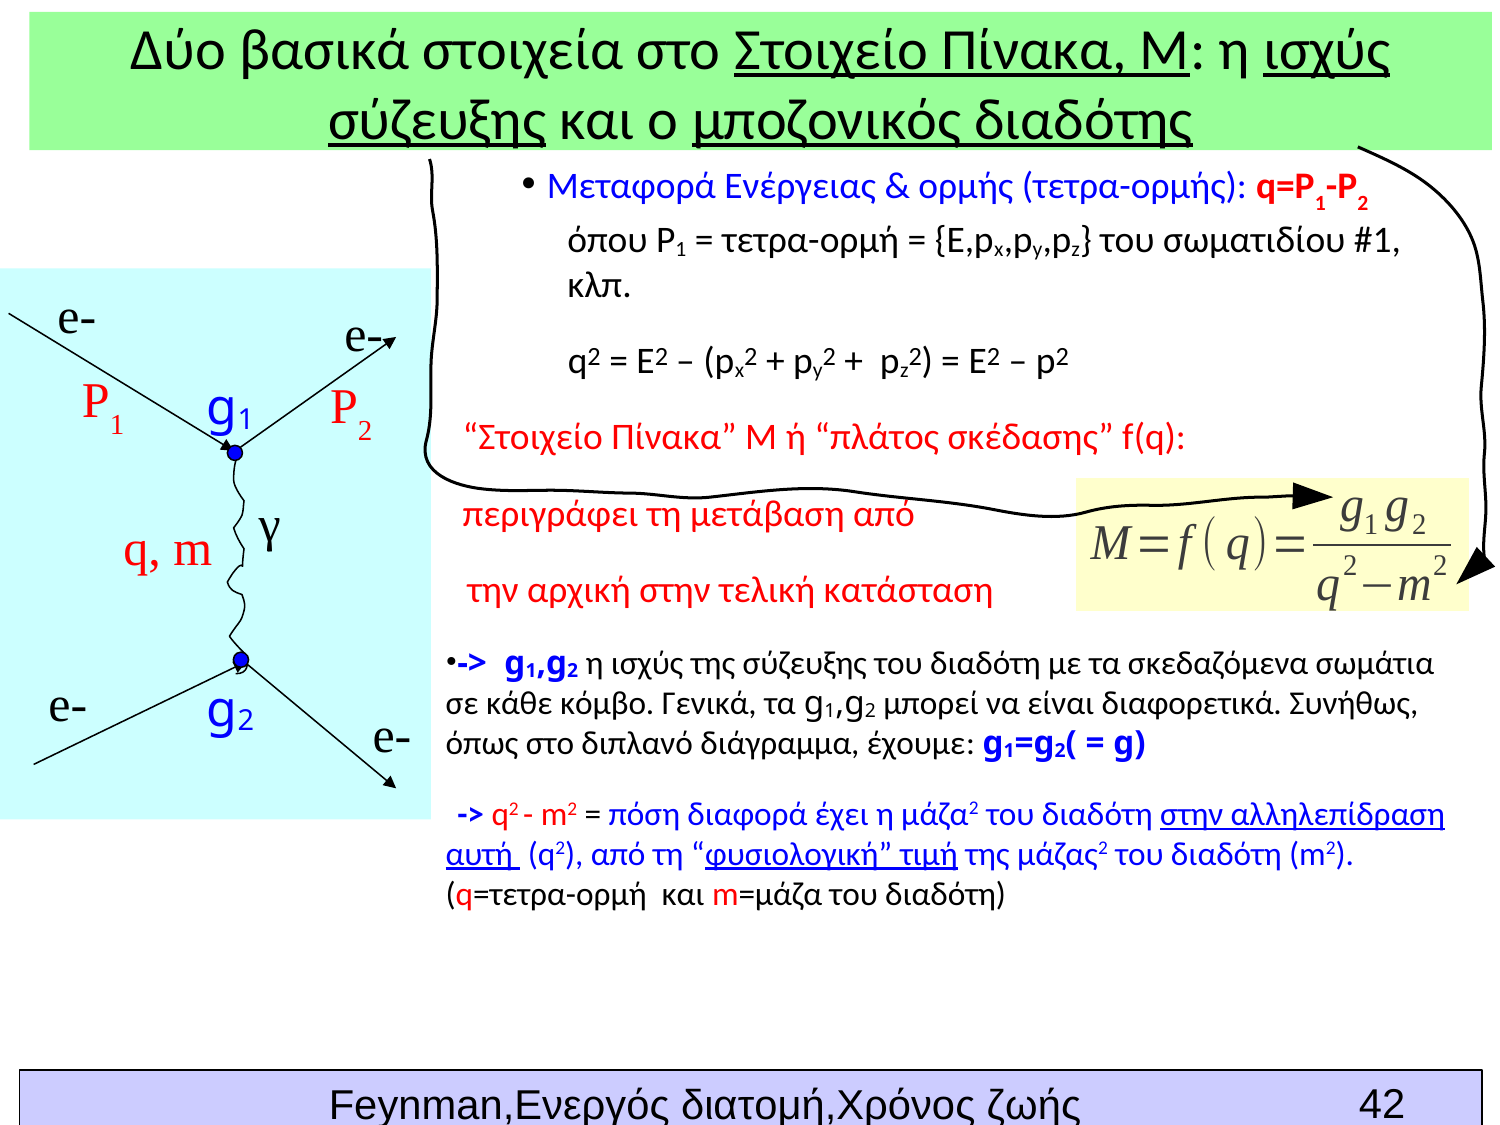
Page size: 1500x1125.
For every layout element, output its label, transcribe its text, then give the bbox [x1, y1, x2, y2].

text_box γ [243, 484, 391, 560]
text_box q, m [96, 507, 244, 584]
text_box g2 [178, 668, 283, 744]
text_box [0, 268, 430, 820]
text_box Μεταφορά Ενέργειας & ορμής (τετρα-ορμής): q=P1-P2 όπου P1 = τετρα-ορμή = {Ε,px,py,pz} του σωματιδίου #1, κλπ. q2 = E2 – (px2 + py2 + pz2) = E2 – p2 “Στοιχείο Πίνακα” M ή “πλάτος σκέδασης” f(q): περιγράφει τη μετάβαση από την αρχική στην τελική κατάσταση -> g1,g2 η ισχύς της σύζευξης του διαδότη με τα σκεδαζόμενα σωμάτια σε κάθε κόμβο. Γενικά, τα g1,g2 μπορεί να είναι διαφορετικά. Συνήθως, όπως στο διπλανό διάγραμμα, έχουμε: g1=g2( = g) -> q2 - m2 = πόση διαφορά έχει η μάζα2 του διαδότη στην αλληλεπίδραση αυτή (q2), από τη “φυσιολογική” τιμή της μάζας2 του διαδότη (m2). (q=τετρα-ορμή και m=μάζα του διαδότη) [430, 144, 1479, 920]
text_box e- [21, 663, 109, 739]
text_box e- [329, 294, 430, 366]
text_box P2 [302, 366, 429, 454]
text_box Δύο βασικά στοιχεία στο Στοιχείο Πίνακα, Μ: η ισχύς σύζευξης και ο μποζονικός διαδότης [29, 11, 1492, 151]
text_box e- [345, 694, 430, 771]
text_box g1 [178, 367, 283, 443]
text_box e- [30, 275, 118, 352]
text_box P1 [54, 360, 202, 448]
